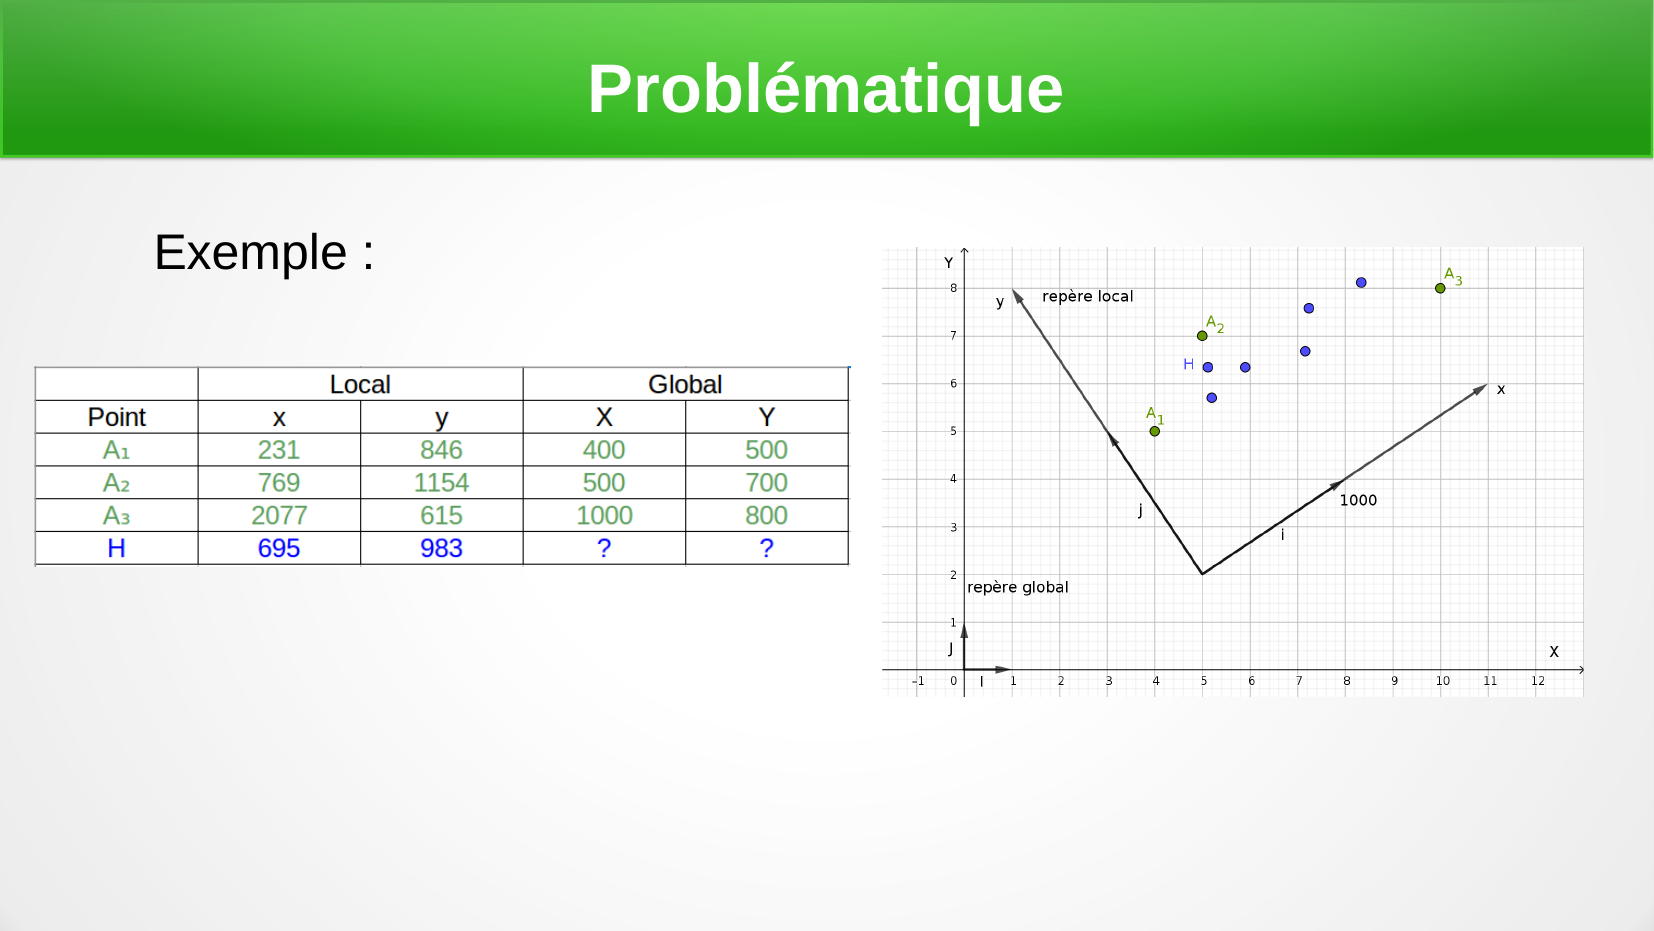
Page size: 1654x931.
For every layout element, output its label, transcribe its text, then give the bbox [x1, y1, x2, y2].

title Problématique [82, 35, 1571, 142]
list Exemple : [82, 224, 1571, 764]
picture [34, 366, 851, 567]
picture [882, 247, 1584, 697]
